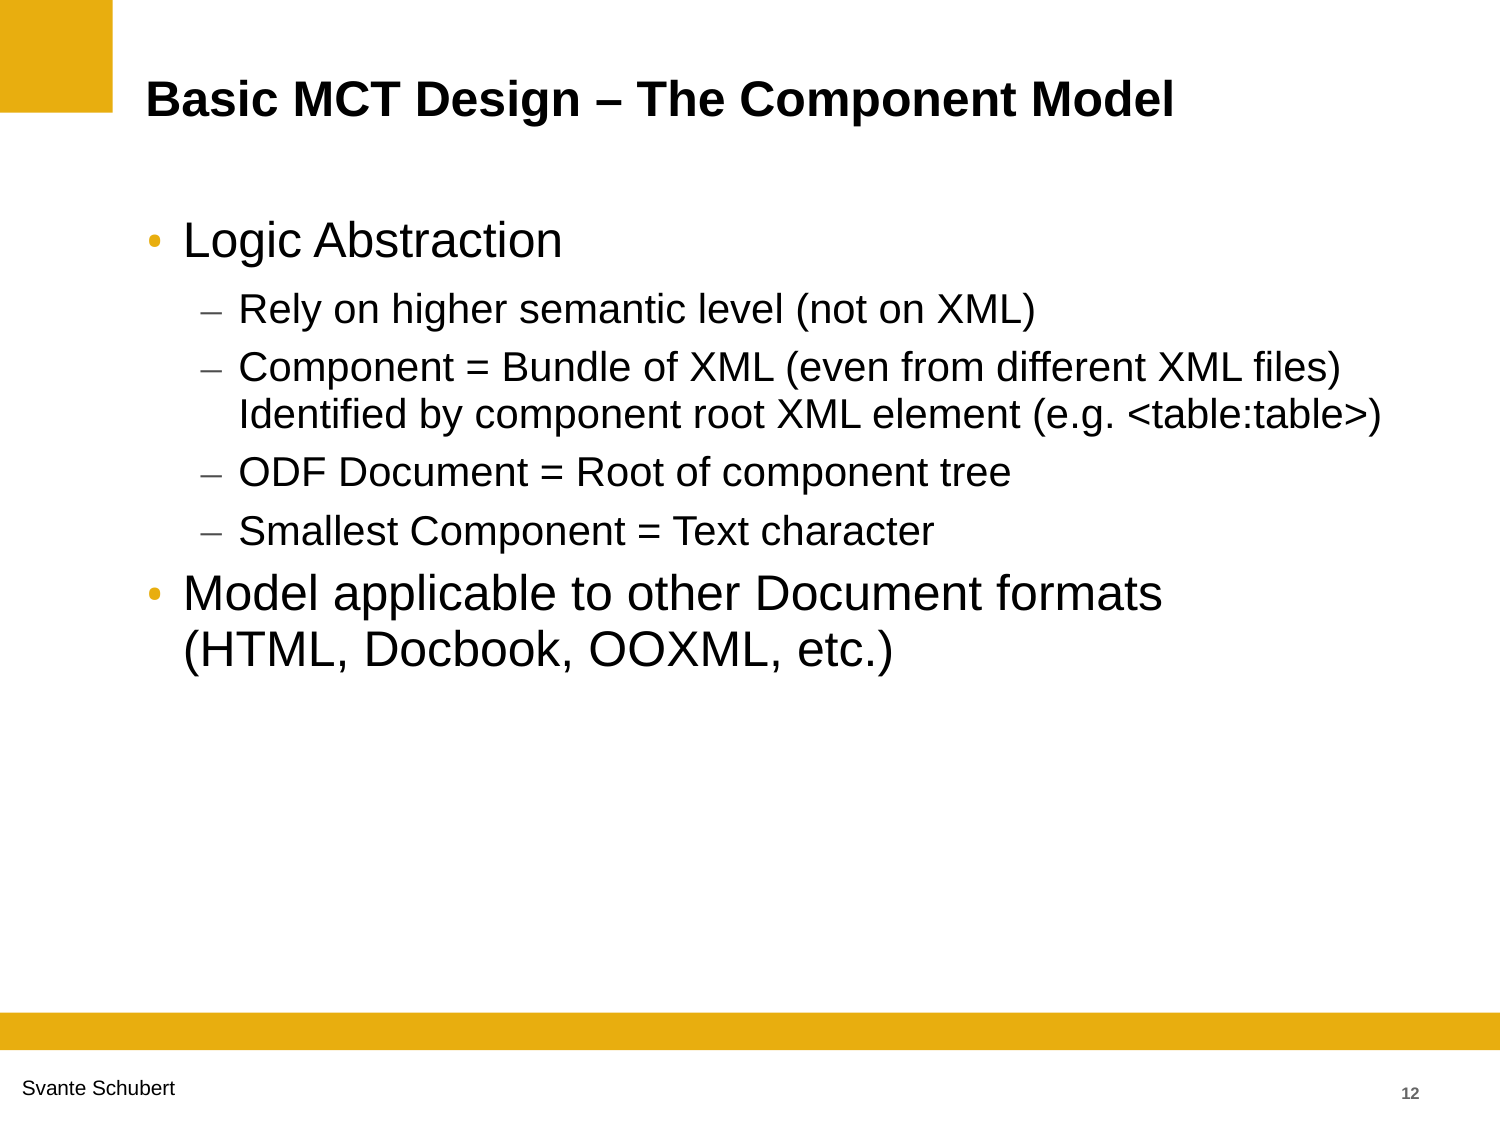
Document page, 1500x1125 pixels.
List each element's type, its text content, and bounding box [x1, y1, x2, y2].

title Basic MCT Design – The Component Model [145, 67, 1388, 212]
list Logic Abstraction Rely on higher semantic level (not on XML) Component = Bundle of XML (even from different XML files) Identified by component root XML element (e.g. <table:table>) ODF Document = Root of component tree Smallest Component = Text character Model applicable to other Document formats (HTML, Docbook, OOXML, etc.) [145, 212, 1423, 922]
